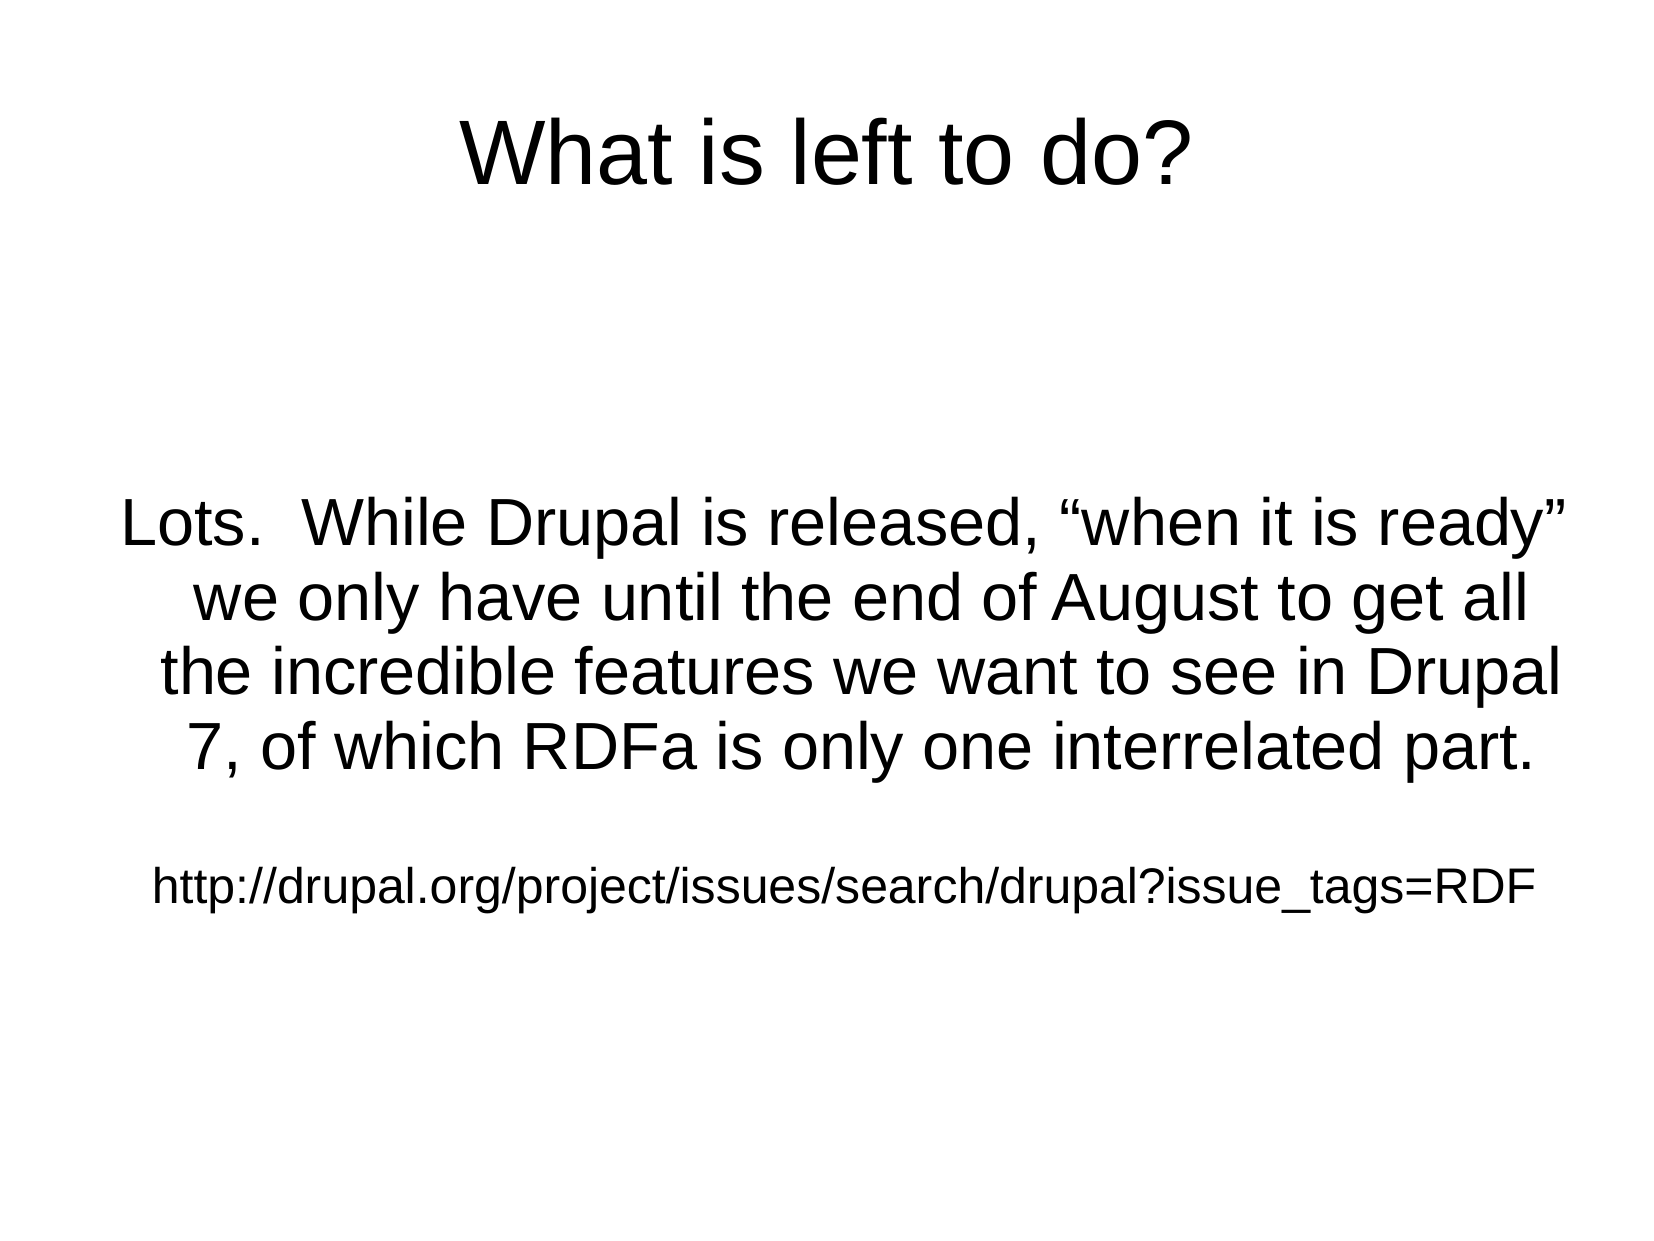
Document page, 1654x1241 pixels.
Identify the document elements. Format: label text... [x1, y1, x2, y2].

subtitle Lots. While Drupal is released, “when it is ready” we only have until the end of August to get all the incredible features we want to see in Drupal 7, of which RDFa is only one interrelated part. http://drupal.org/project/issues/search/drupal?issue_tags=RDF [82, 297, 1571, 1102]
title What is left to do? [82, 56, 1571, 250]
